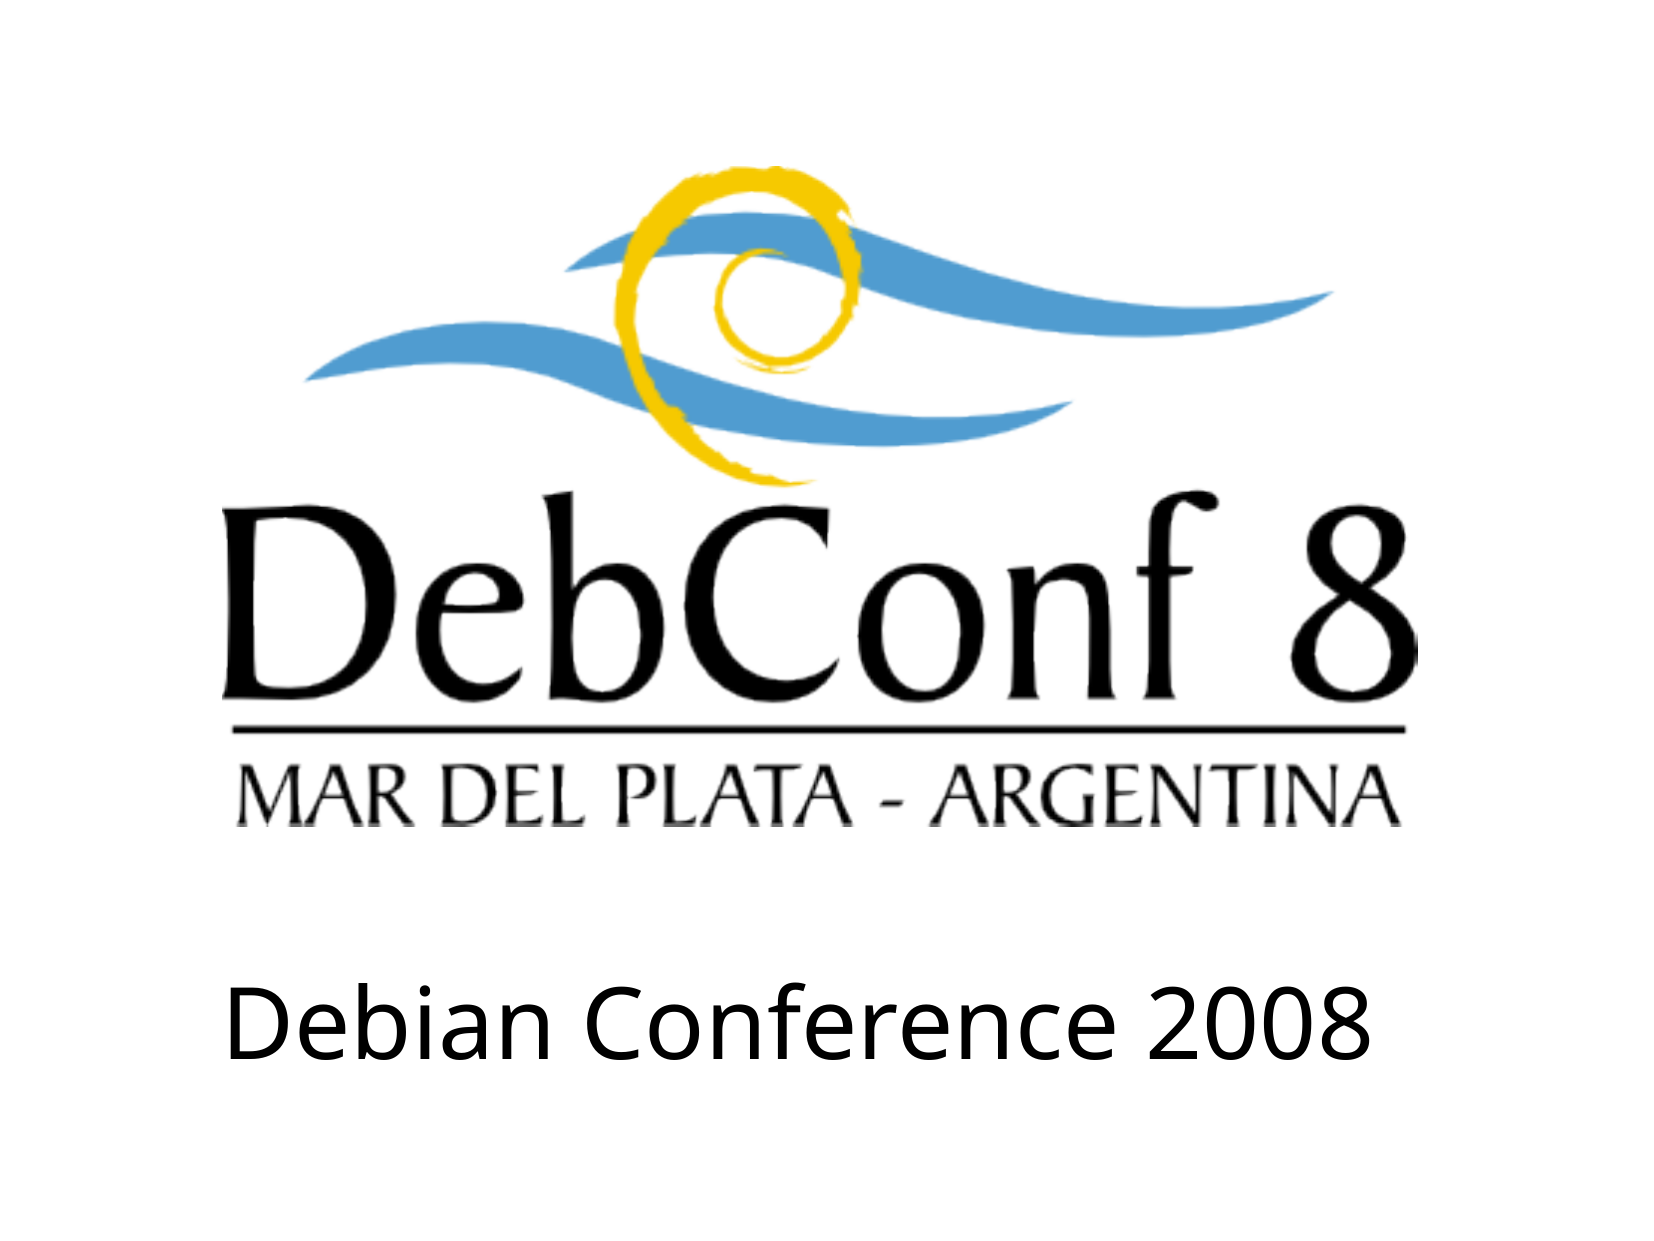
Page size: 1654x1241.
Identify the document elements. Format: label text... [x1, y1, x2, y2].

text_box Debian Conference 2008 [206, 944, 1440, 1081]
picture [222, 166, 1418, 827]
